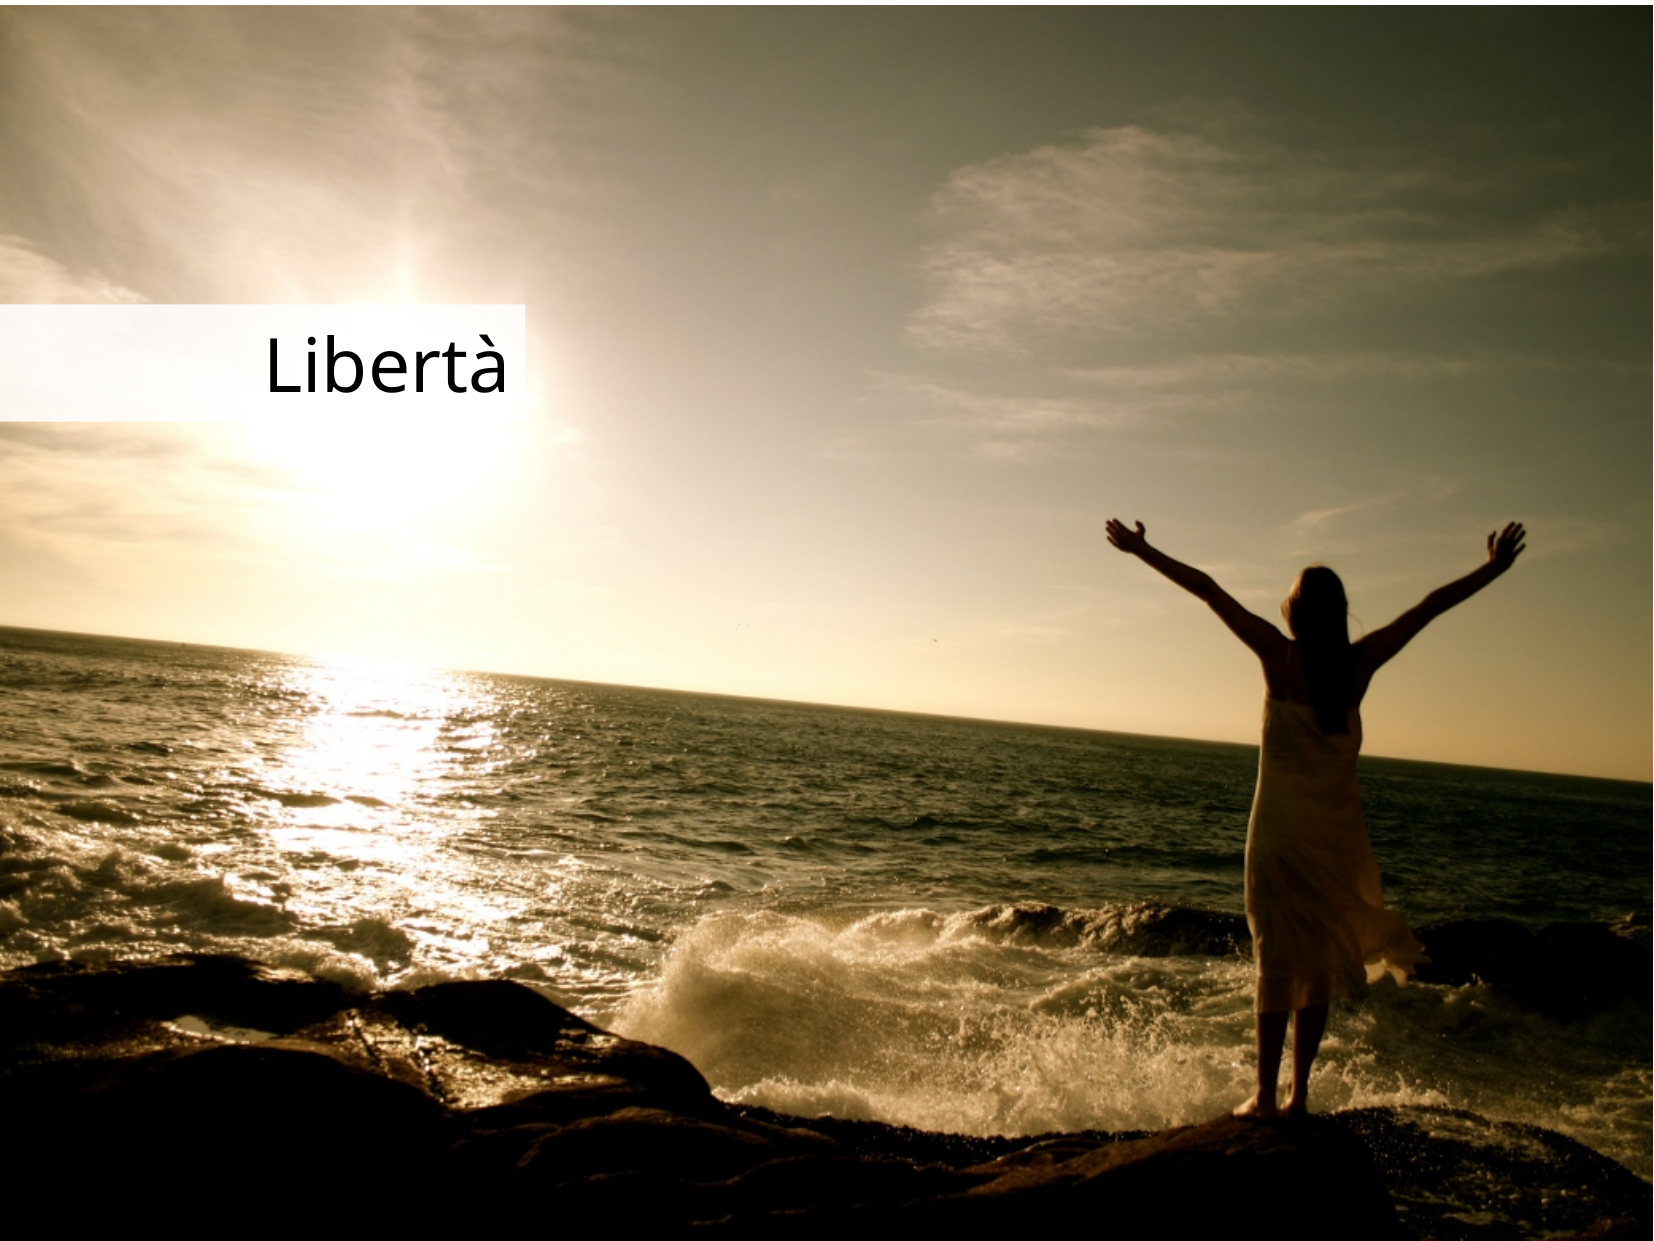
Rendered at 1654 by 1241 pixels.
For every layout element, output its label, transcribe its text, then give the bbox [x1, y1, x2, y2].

picture [0, 5, 1653, 1241]
text_box Libertà [0, 304, 526, 404]
